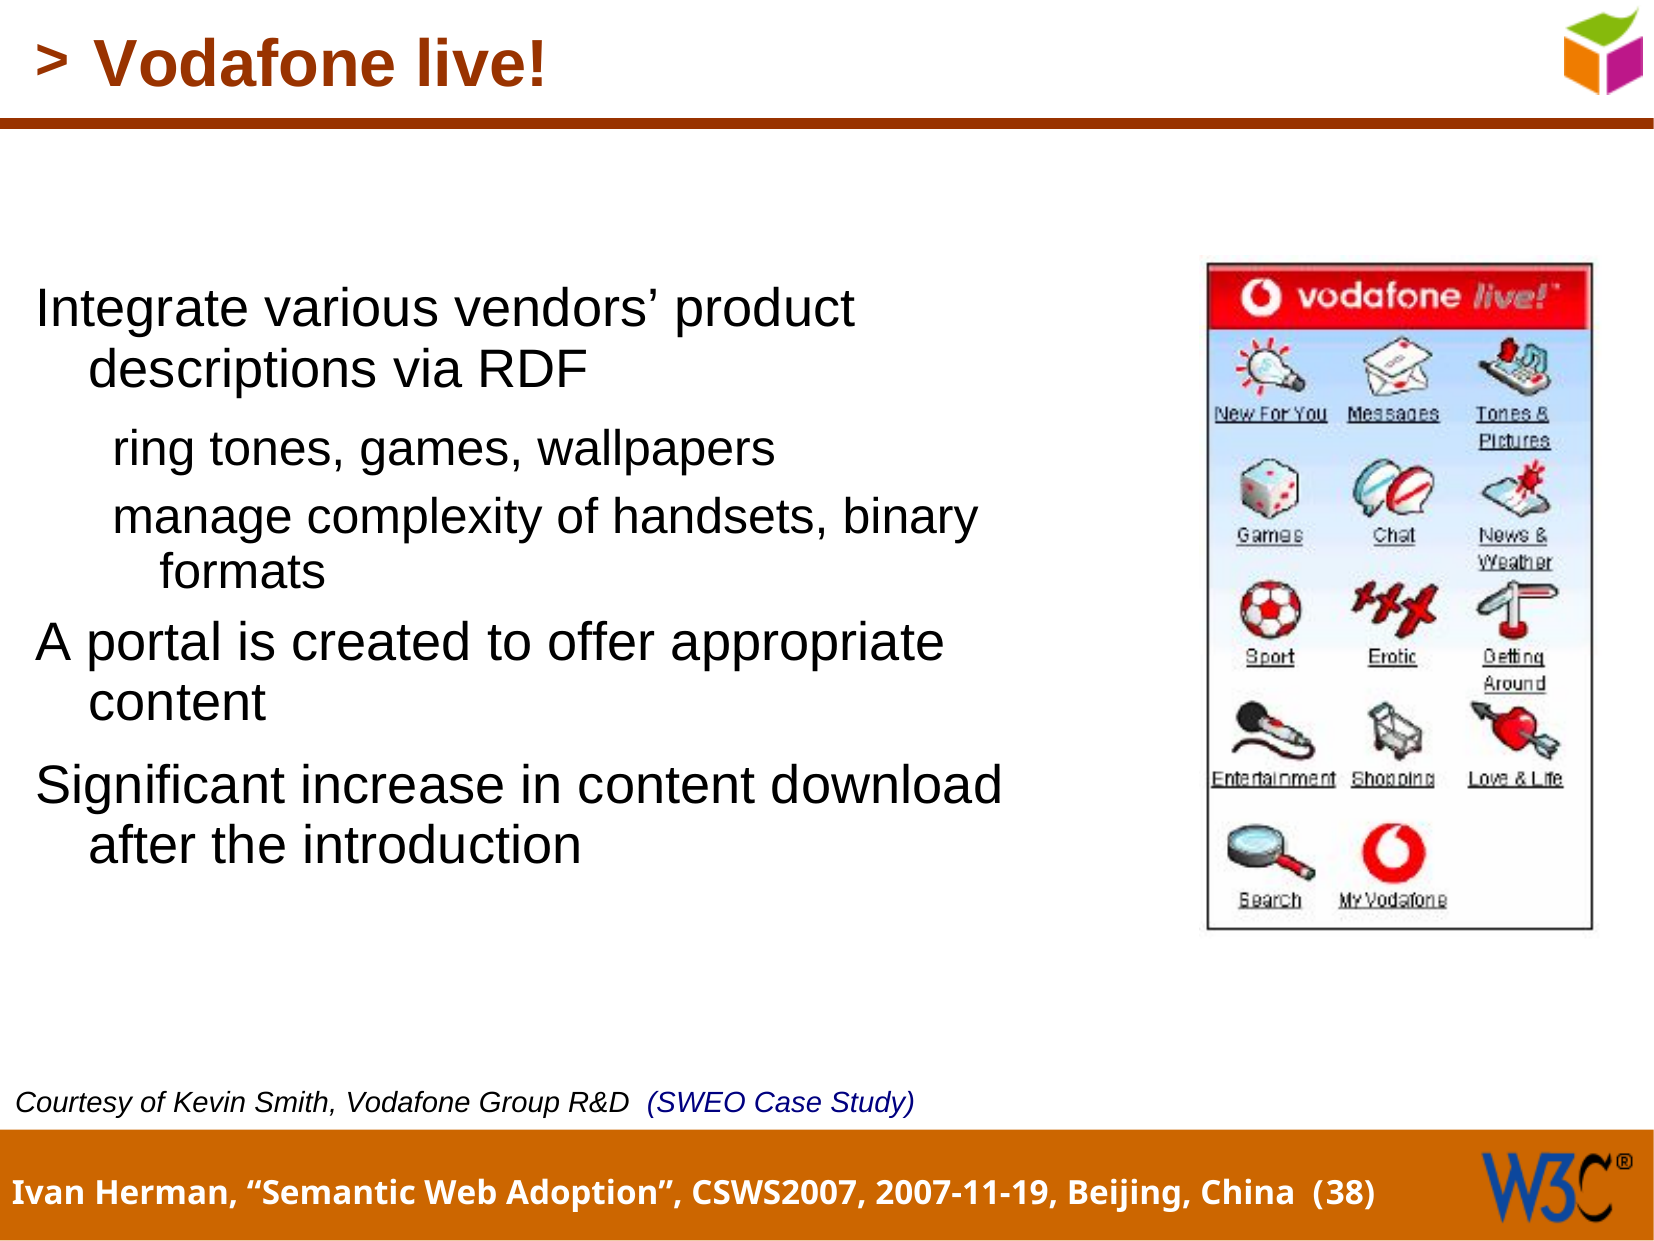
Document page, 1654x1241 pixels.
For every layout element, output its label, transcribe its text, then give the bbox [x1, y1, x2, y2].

text_box Courtesy of Kevin Smith, Vodafone Group R&D (SWEO Case Study) [0, 1080, 932, 1129]
picture [1564, 5, 1643, 95]
picture [1199, 255, 1606, 943]
title Vodafone live! [93, 0, 1493, 124]
list Integrate various vendors’ product descriptions via RDF ring tones, games, wallpapers manage complexity of handsets, binary formats A portal is created to offer appropriate content Significant increase in content download after the introduction [17, 277, 1118, 876]
picture [1477, 1149, 1639, 1228]
